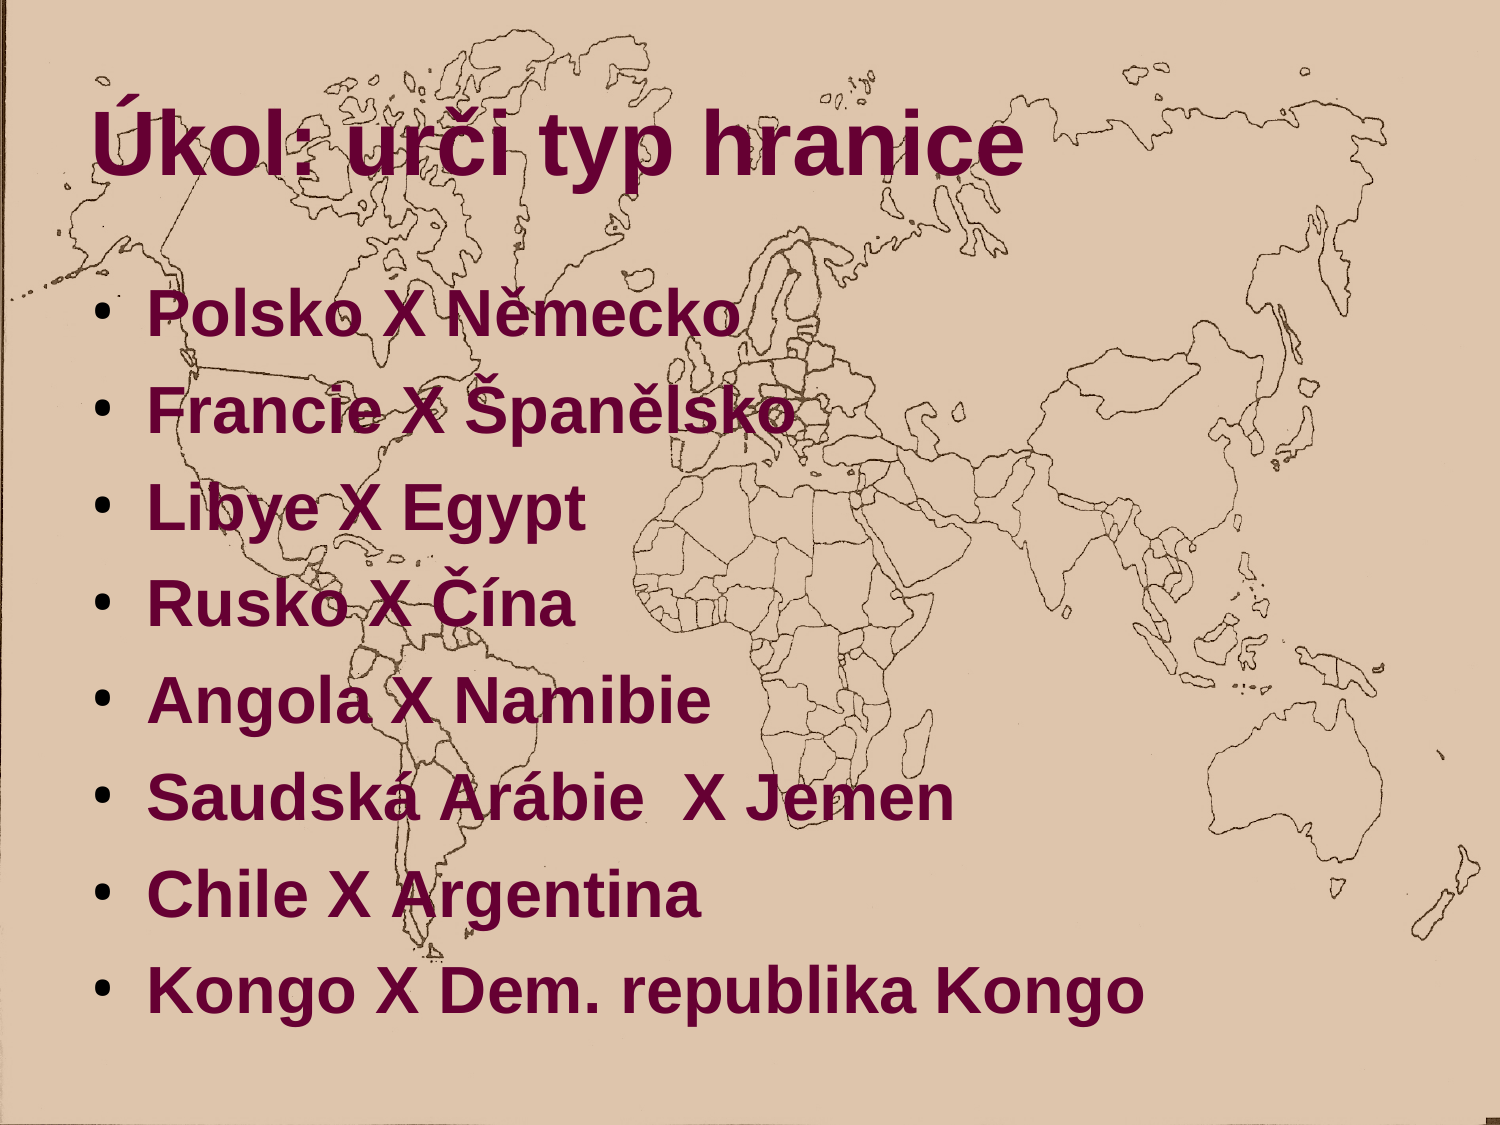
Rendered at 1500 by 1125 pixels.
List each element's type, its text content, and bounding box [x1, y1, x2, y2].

list Polsko X Německo Francie X Španělsko Libye X Egypt Rusko X Čína Angola X Namibie Saudská Arábie X Jemen Chile X Argentina Kongo X Dem. republika Kongo [75, 262, 1426, 1071]
title Úkol: urči typ hranice [75, 45, 1426, 233]
